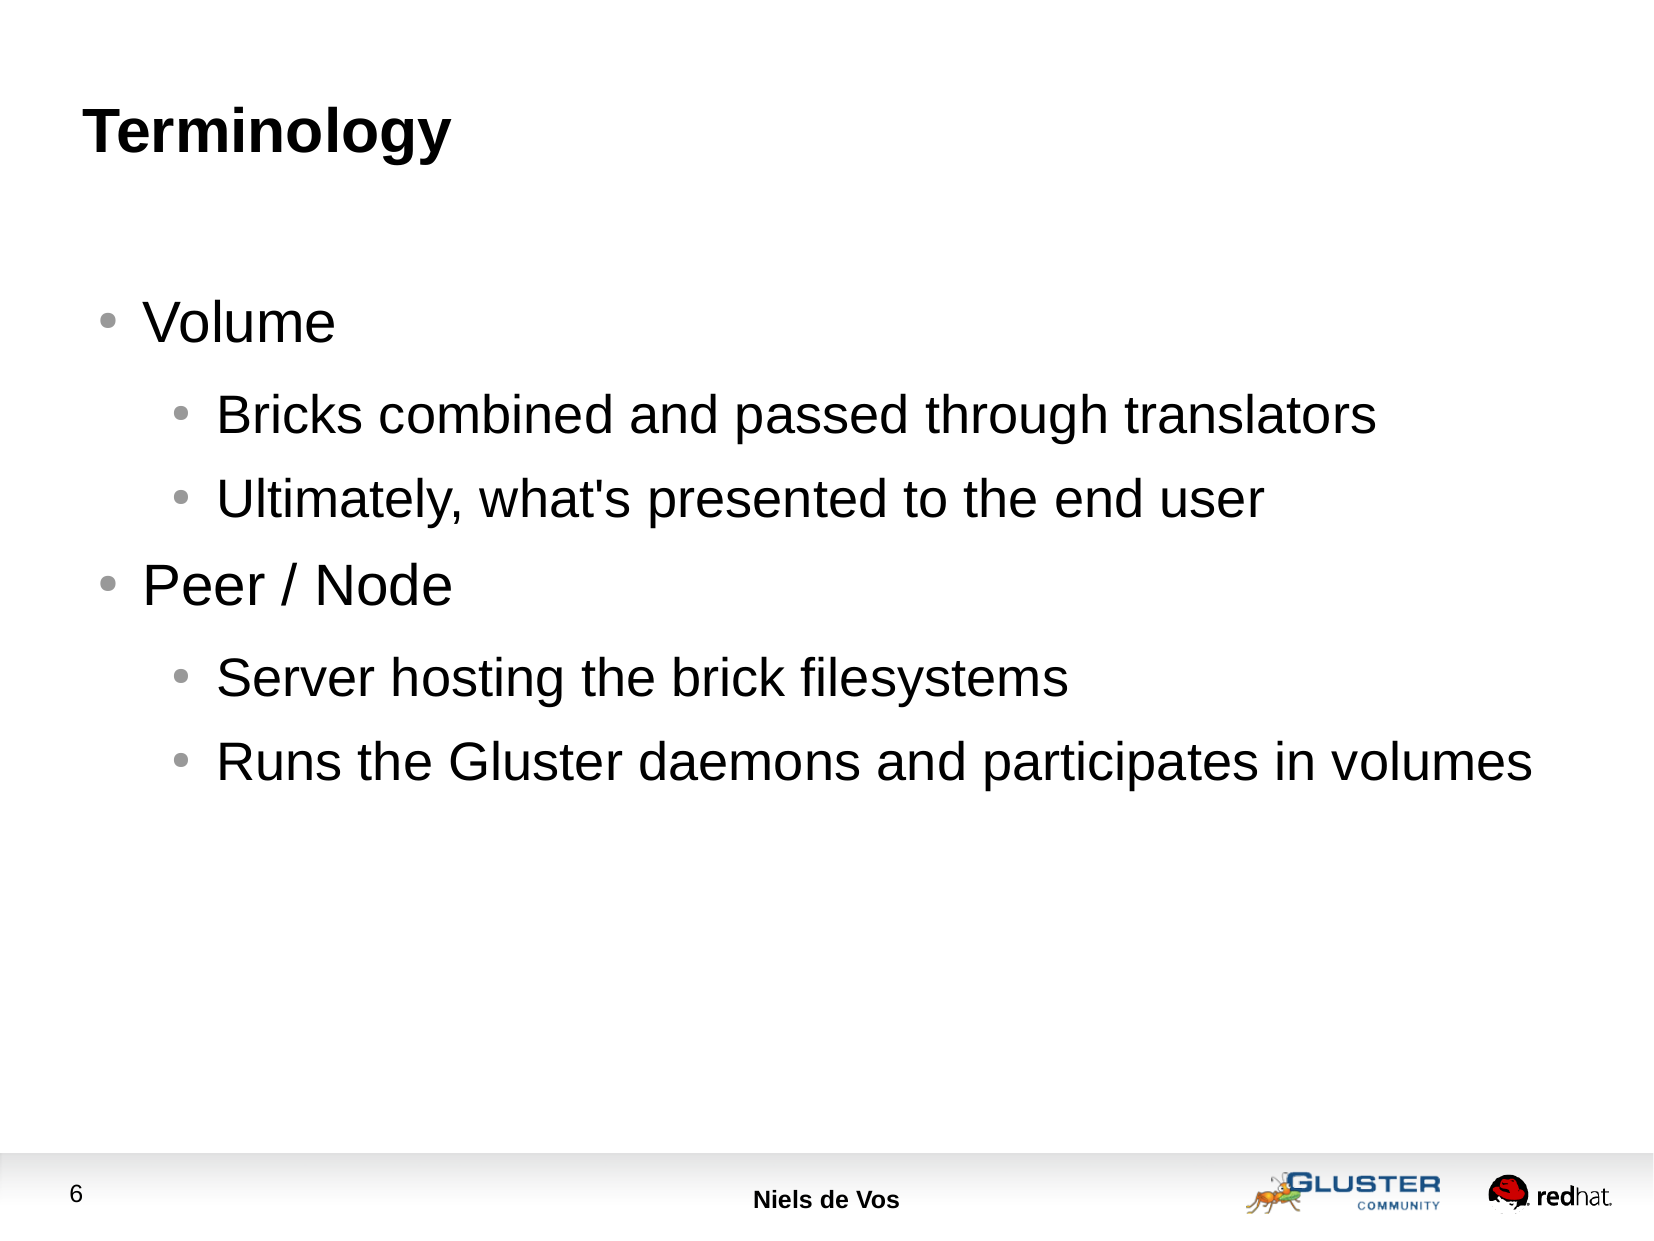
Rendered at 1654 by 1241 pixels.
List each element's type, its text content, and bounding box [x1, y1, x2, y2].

picture [0, 1153, 1654, 1238]
title Terminology [82, 49, 1571, 257]
list Volume Bricks combined and passed through translators Ultimately, what's presented to the end user Peer / Node Server hosting the brick filesystems Runs the Gluster daemons and participates in volumes [82, 290, 1571, 1109]
